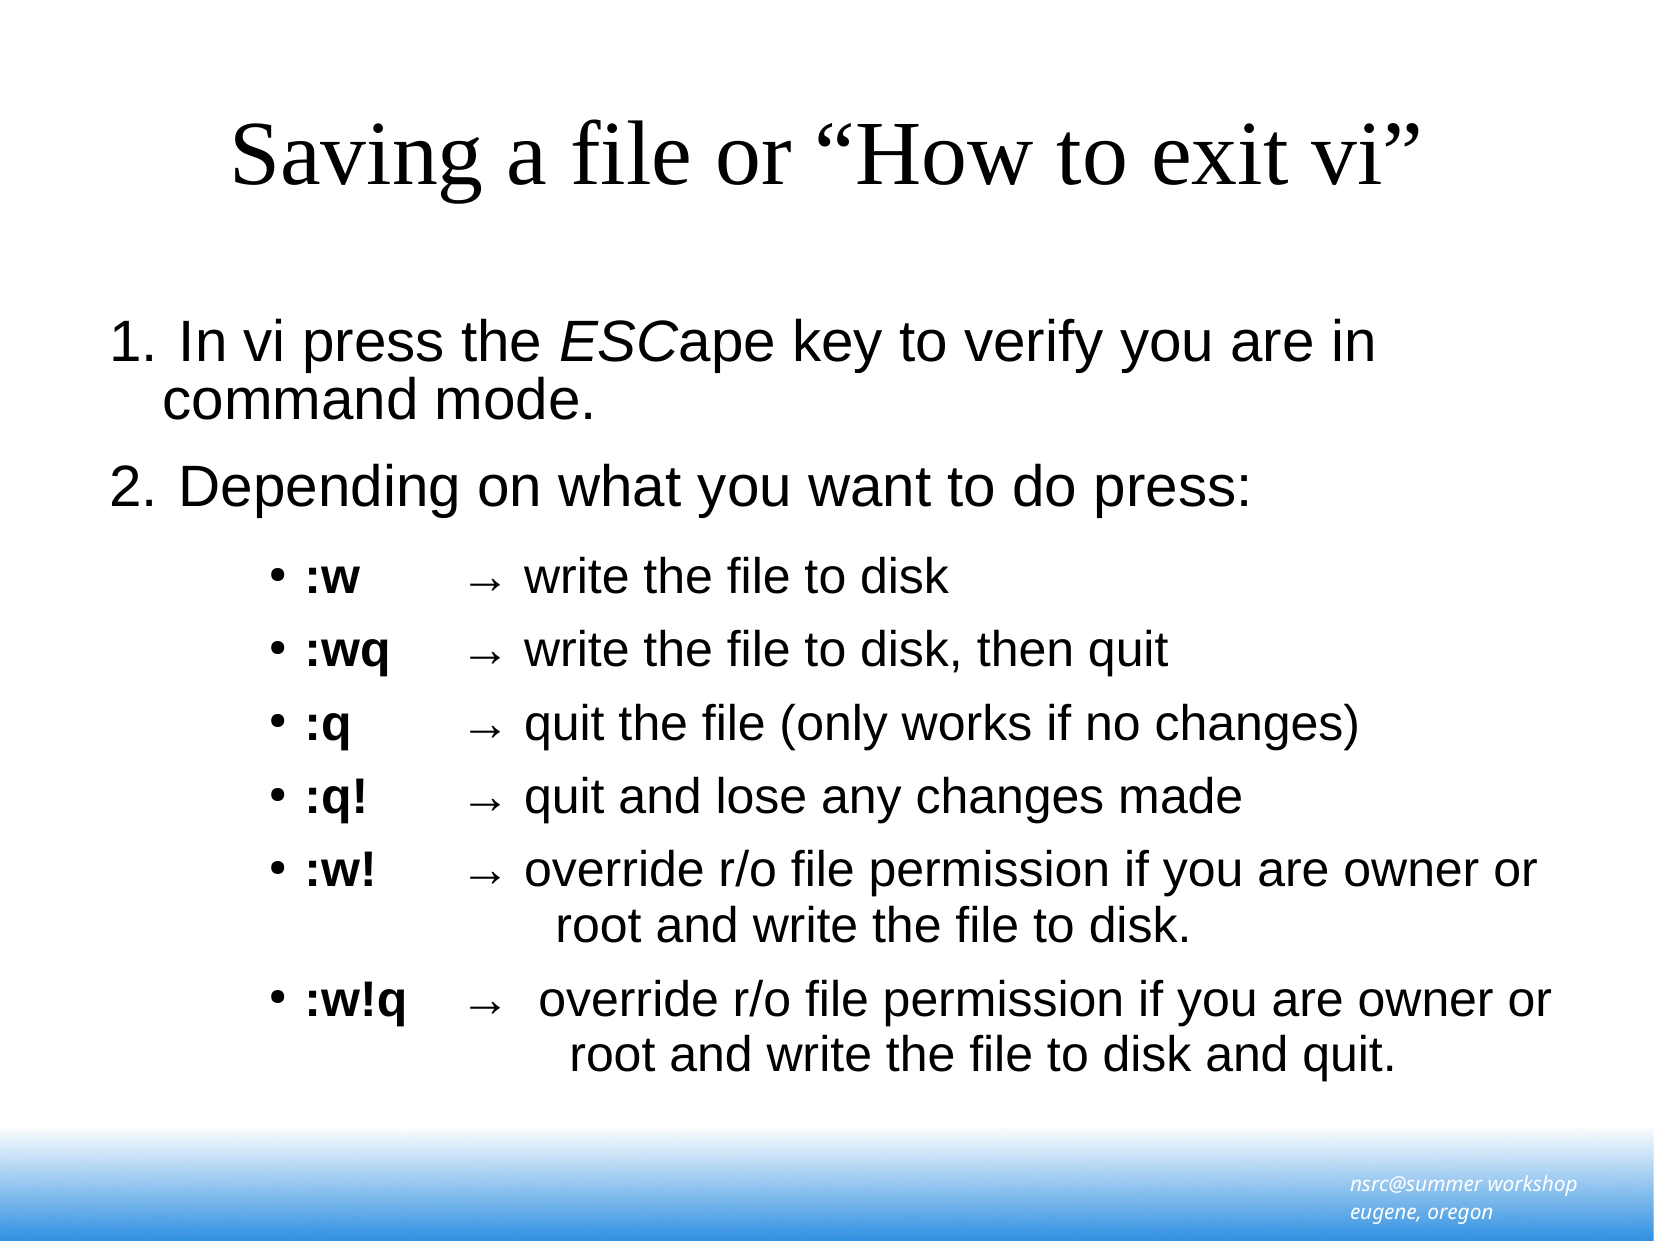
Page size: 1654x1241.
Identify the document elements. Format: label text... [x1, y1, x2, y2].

title Saving a file or “How to exit vi” [121, 73, 1534, 233]
list In vi press the ESCape key to verify you are in command mode. Depending on what you want to do press: :w → write the file to disk :wq → write the file to disk, then quit :q → quit the file (only works if no changes) :q! → quit and lose any changes made :w! → override r/o file permission if you are owner or root and write the file to disk. :w!q → override r/o file permission if you are owner or root and write the file to disk and quit. [91, 315, 1583, 1105]
picture [0, 1124, 1654, 1241]
